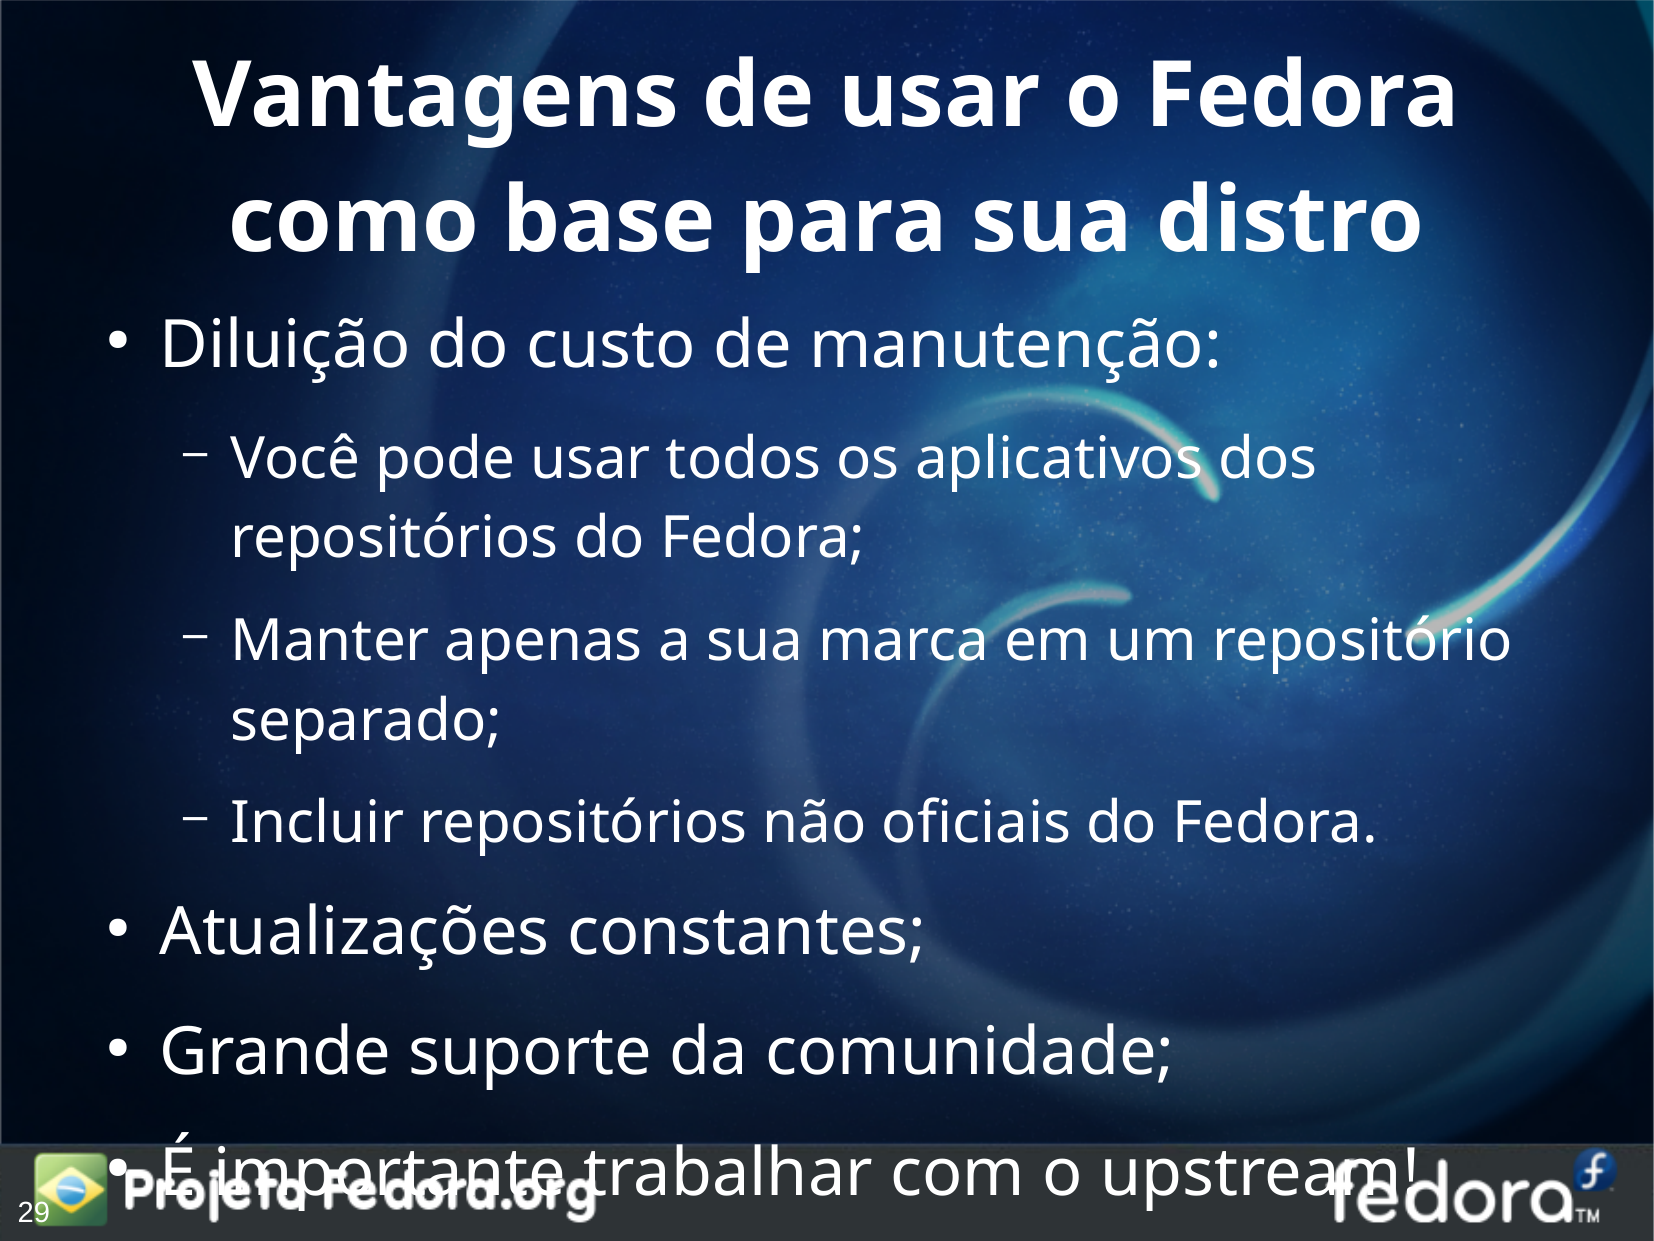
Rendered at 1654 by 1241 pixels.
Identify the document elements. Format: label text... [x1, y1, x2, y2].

title Vantagens de usar o Fedora como base para sua distro [82, 45, 1571, 261]
picture [0, 0, 1654, 1241]
list Diluição do custo de manutenção: Você pode usar todos os aplicativos dos repositórios do Fedora; Manter apenas a sua marca em um repositório separado; Incluir repositórios não oficiais do Fedora. Atualizações constantes; Grande suporte da comunidade; É importante trabalhar com o upstream! [88, 296, 1577, 1129]
